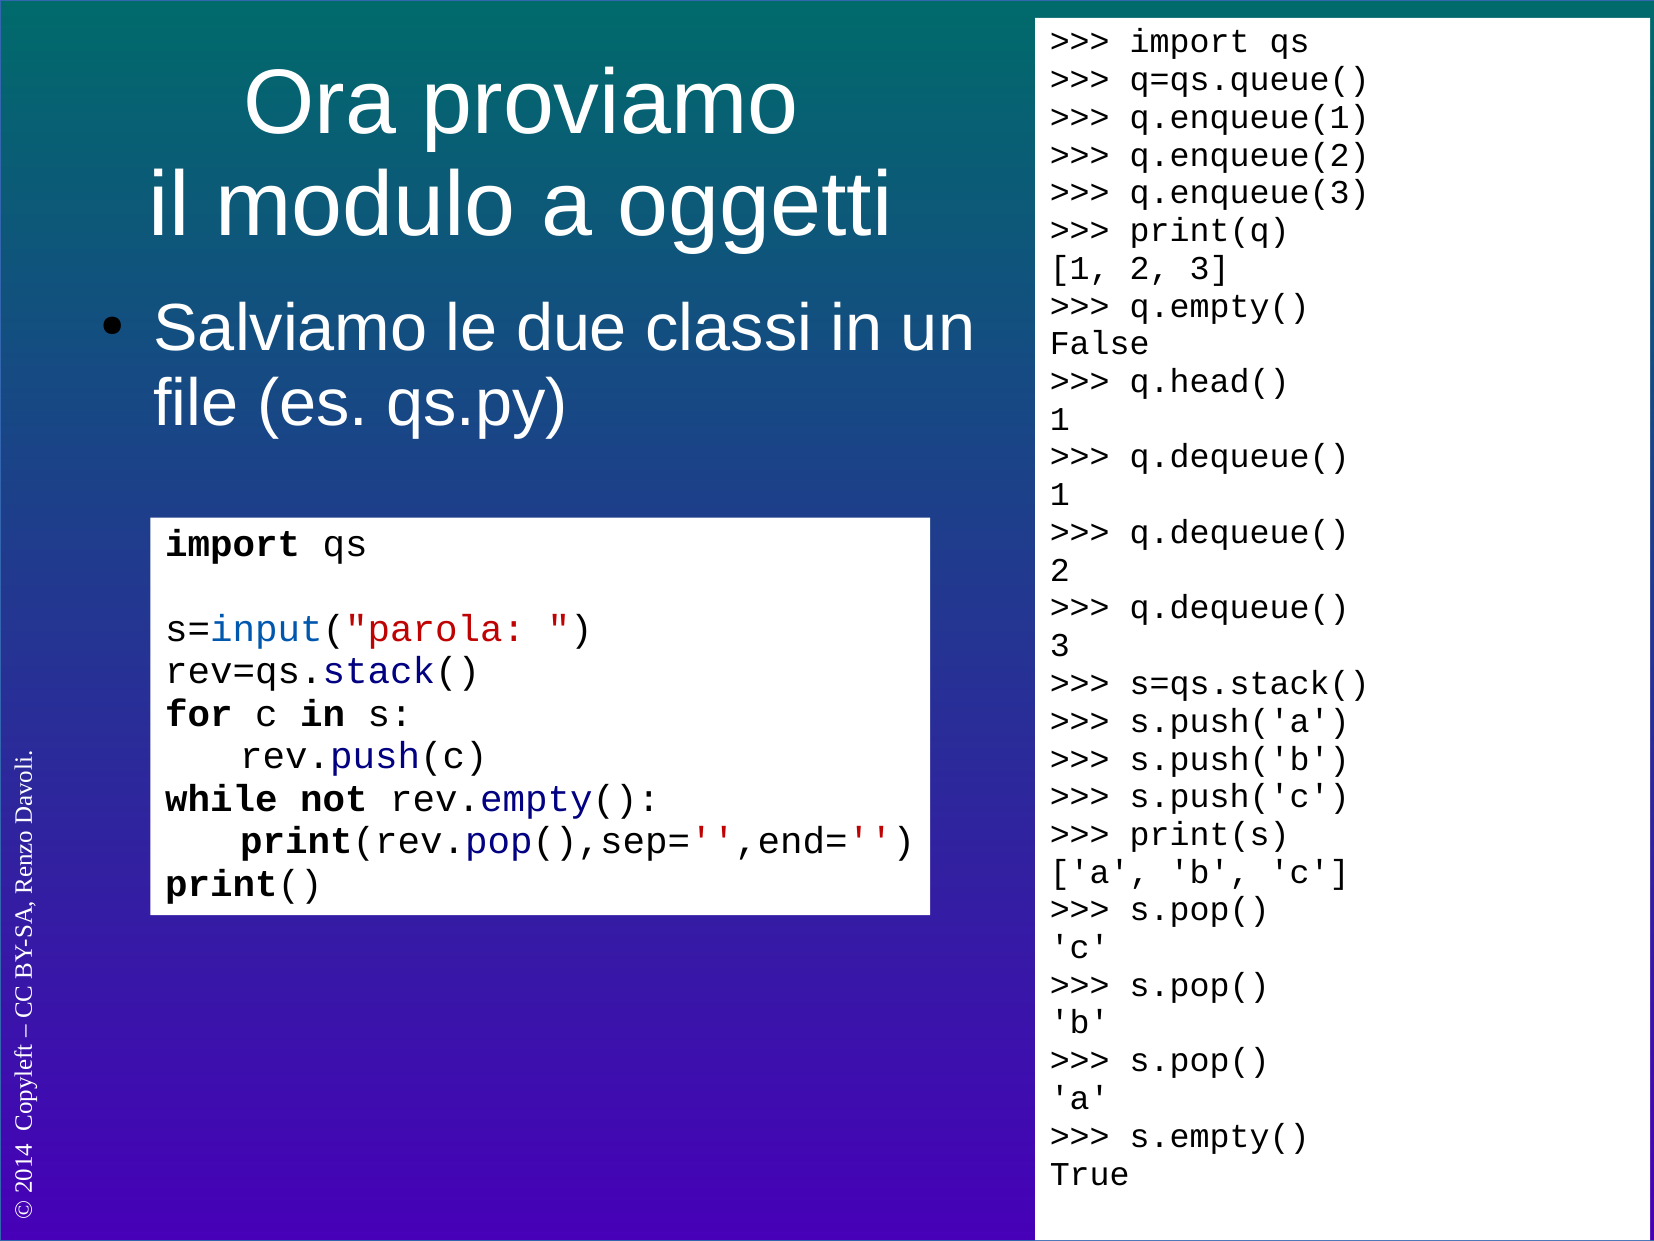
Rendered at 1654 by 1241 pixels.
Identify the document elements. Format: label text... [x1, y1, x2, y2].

title Ora proviamo il modulo a oggetti [82, 49, 961, 257]
text_box >>> import qs >>> q=qs.queue() >>> q.enqueue(1) >>> q.enqueue(2) >>> q.enqueue(3) >>> print(q) [1, 2, 3] >>> q.empty() False >>> q.head() 1 >>> q.dequeue() 1 >>> q.dequeue() 2 >>> q.dequeue() 3 >>> s=qs.stack() >>> s.push('a') >>> s.push('b') >>> s.push('c') >>> print(s) ['a', 'b', 'c'] >>> s.pop() 'c' >>> s.pop() 'b' >>> s.pop() 'a' >>> s.empty() True [1035, 17, 1651, 1241]
text_box import qs s=input("parola: ") rev=qs.stack() for c in s: rev.push(c) while not rev.empty(): print(rev.pop(),sep='',end='') print() [150, 517, 931, 916]
list Salviamo le due classi in un file (es. qs.py) [82, 290, 991, 451]
